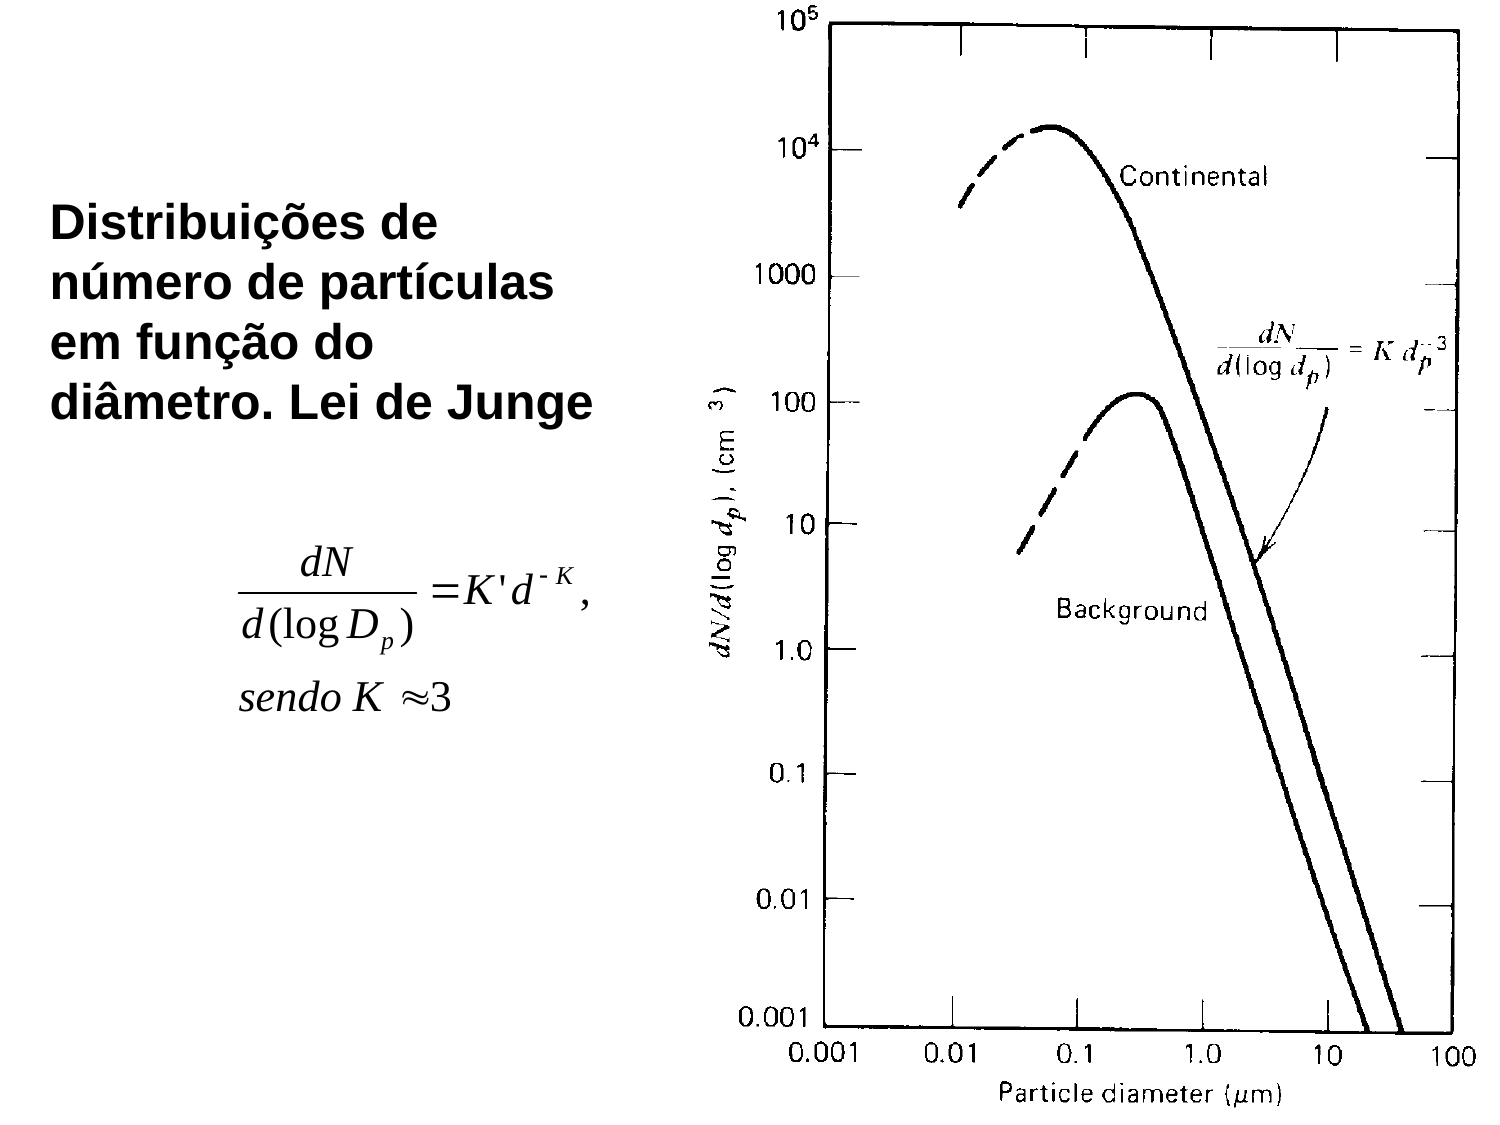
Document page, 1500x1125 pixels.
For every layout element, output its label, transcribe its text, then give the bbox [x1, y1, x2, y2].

picture [667, 0, 1500, 1125]
chart [231, 532, 599, 732]
text_box Distribuições de número de partículas em função do diâmetro. Lei de Junge [34, 181, 626, 437]
